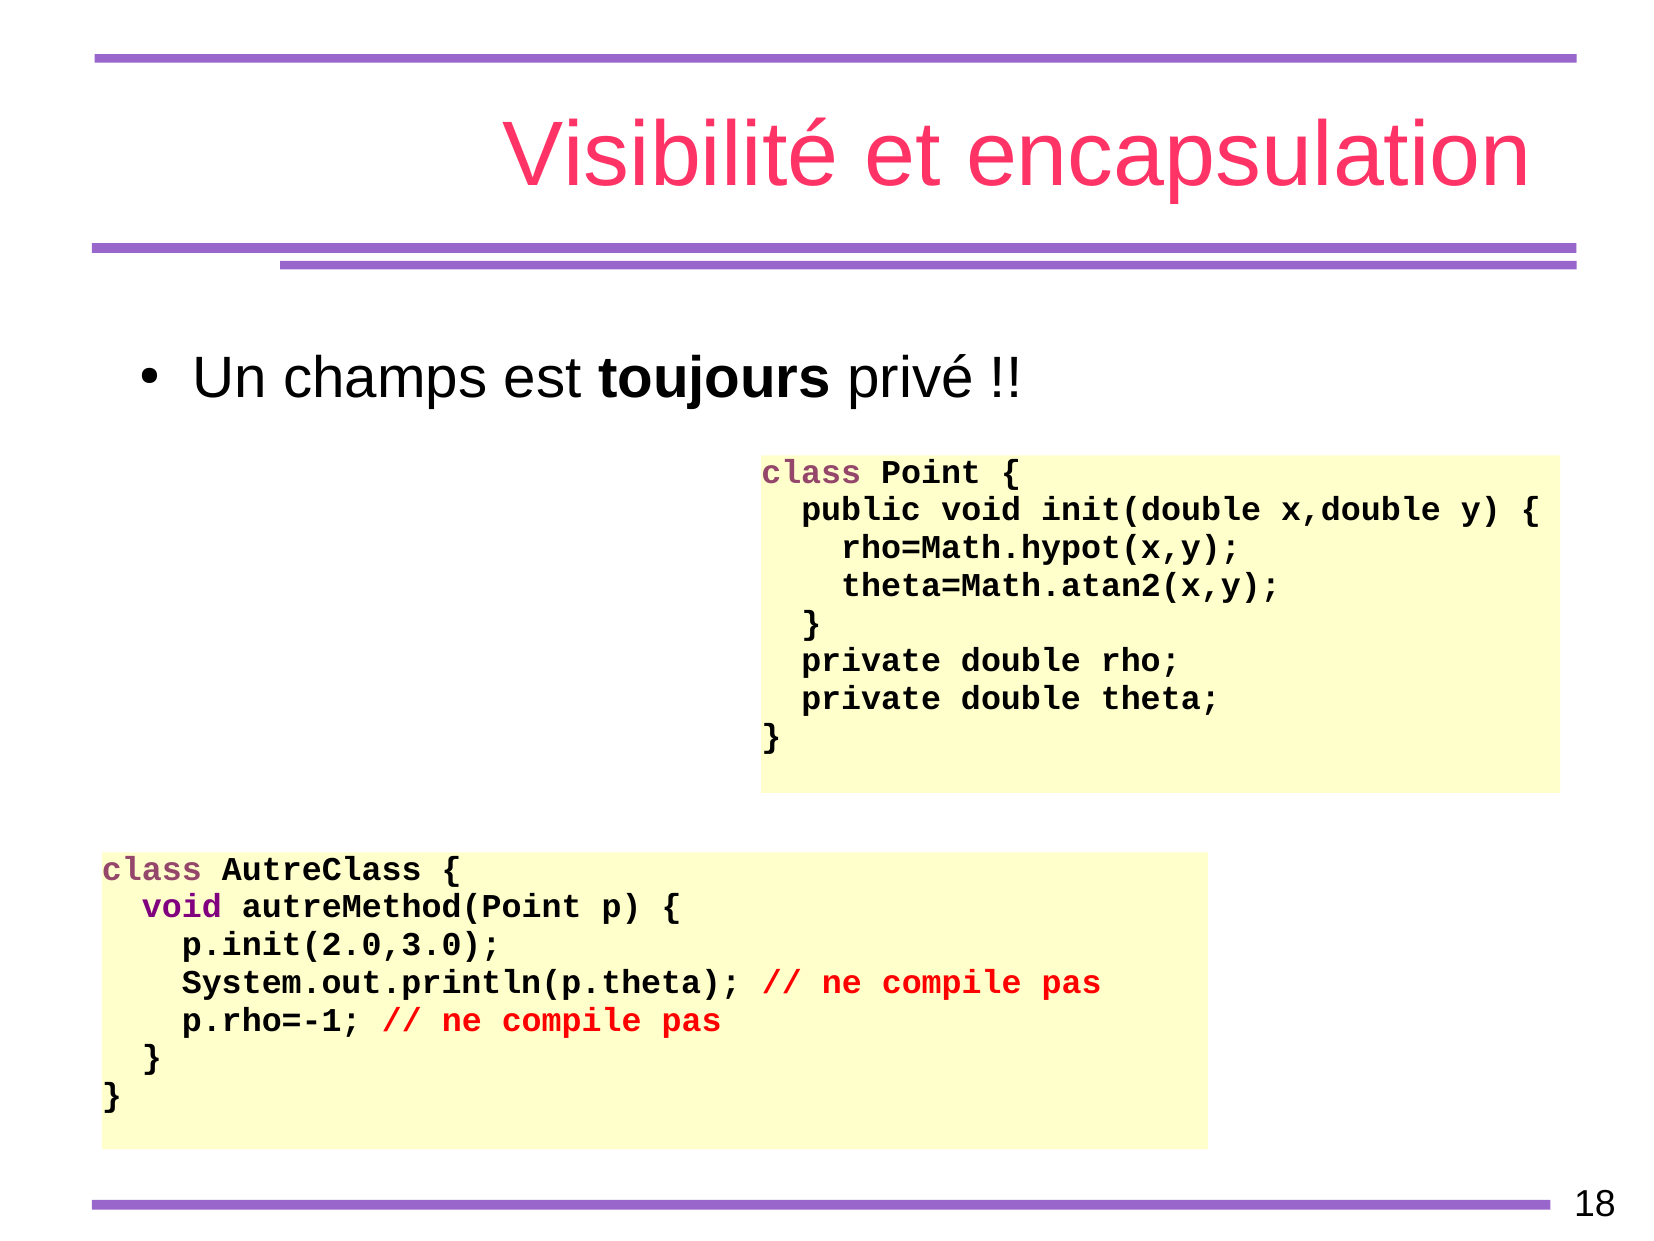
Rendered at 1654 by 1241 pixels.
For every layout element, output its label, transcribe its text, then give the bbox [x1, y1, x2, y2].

list Un champs est toujours privé !! [121, 344, 1534, 451]
text_box class Point { public void init(double x,double y) { rho=Math.hypot(x,y); theta=Math.atan2(x,y); } private double rho; private double theta; } [761, 455, 1561, 793]
title Visibilité et encapsulation [121, 49, 1534, 257]
text_box class AutreClass { void autreMethod(Point p) { p.init(2.0,3.0); System.out.println(p.theta); // ne compile pas p.rho=-1; // ne compile pas } } [101, 852, 1208, 1150]
